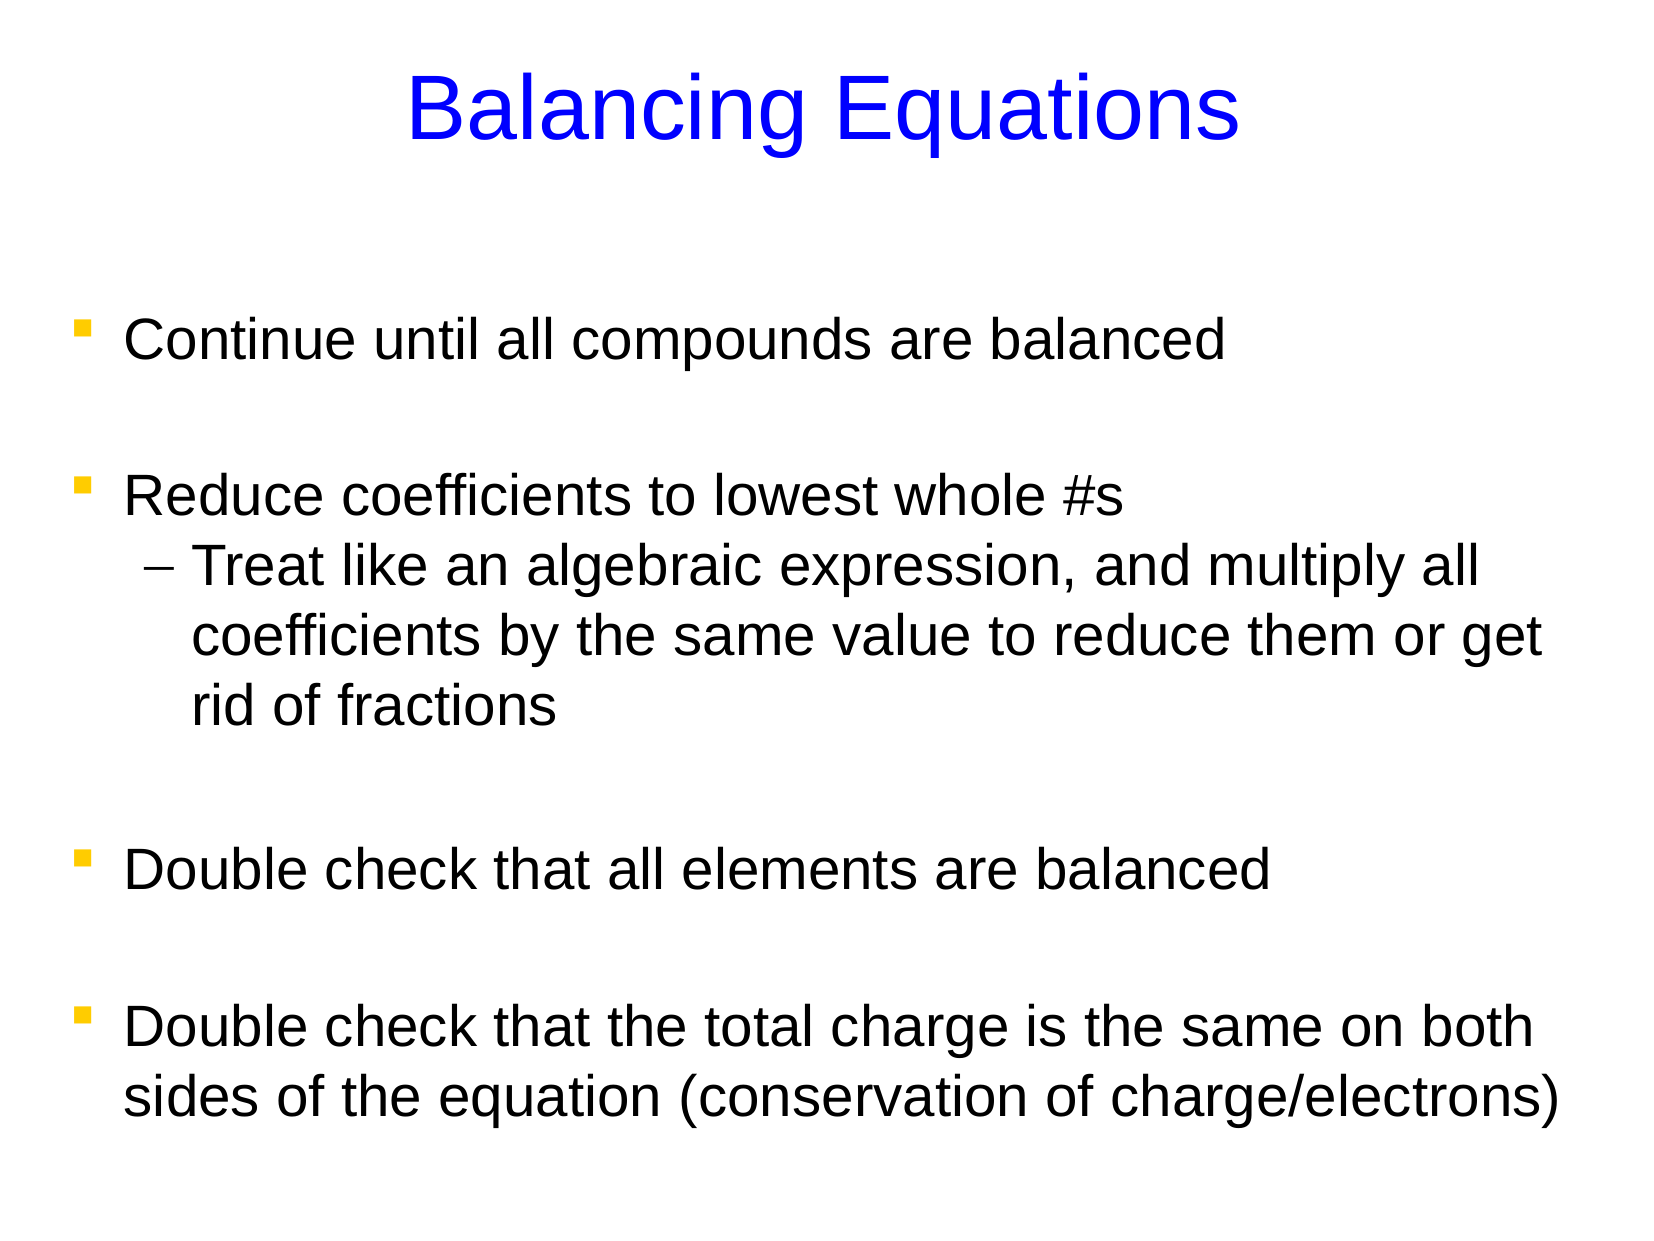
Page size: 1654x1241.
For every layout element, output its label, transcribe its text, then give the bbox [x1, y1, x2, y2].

title Balancing Equations [54, 34, 1594, 173]
list Continue until all compounds are balanced Reduce coefficients to lowest whole #s Treat like an algebraic expression, and multiply all coefficients by the same value to reduce them or get rid of fractions Double check that all elements are balanced Double check that the total charge is the same on both sides of the equation (conservation of charge/electrons) [54, 206, 1599, 1169]
